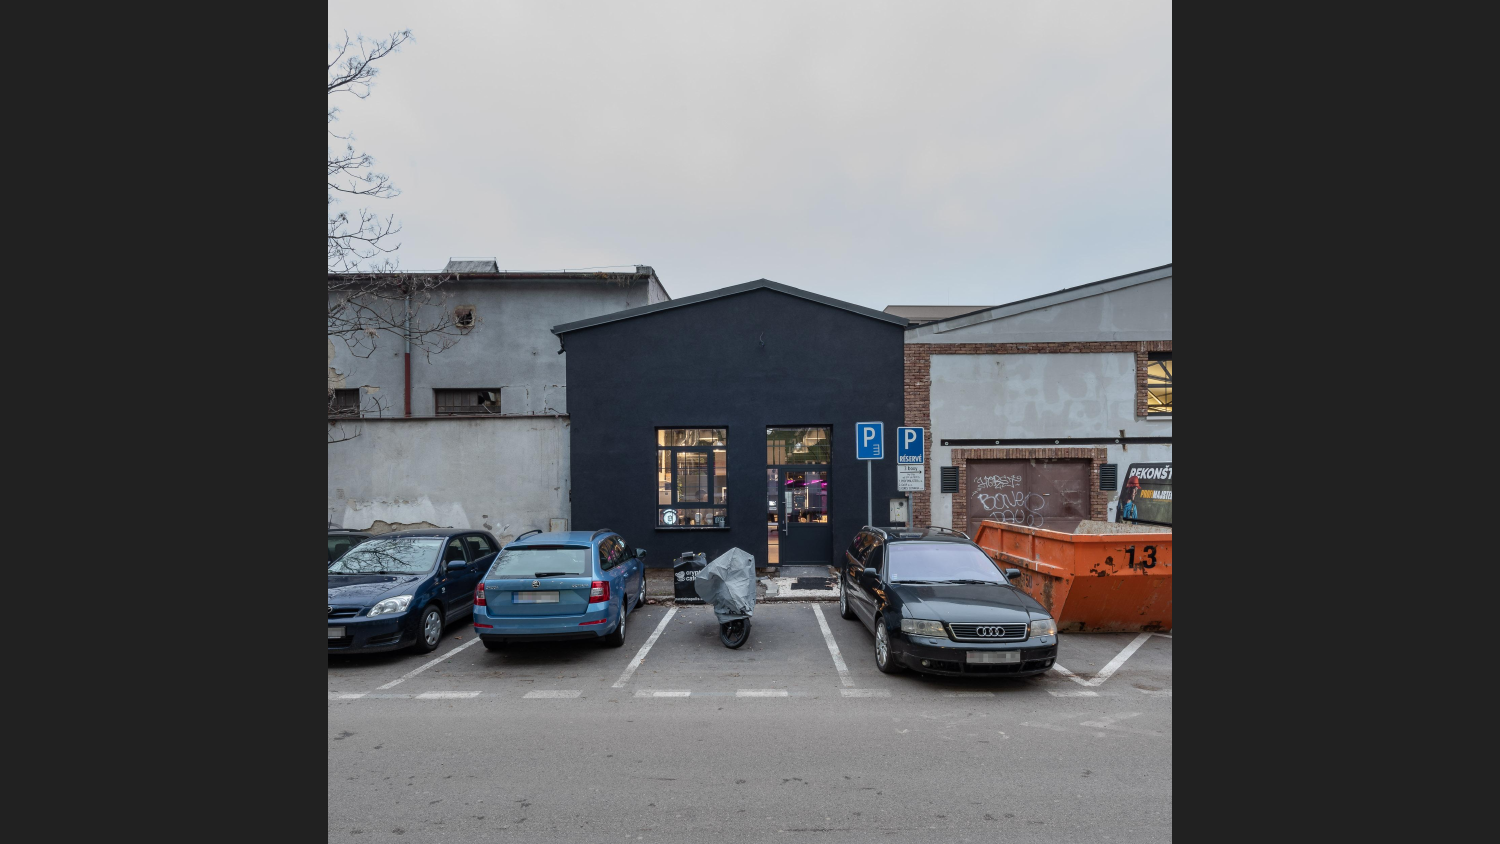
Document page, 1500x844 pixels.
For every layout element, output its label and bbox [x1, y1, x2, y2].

picture [328, 0, 1172, 844]
